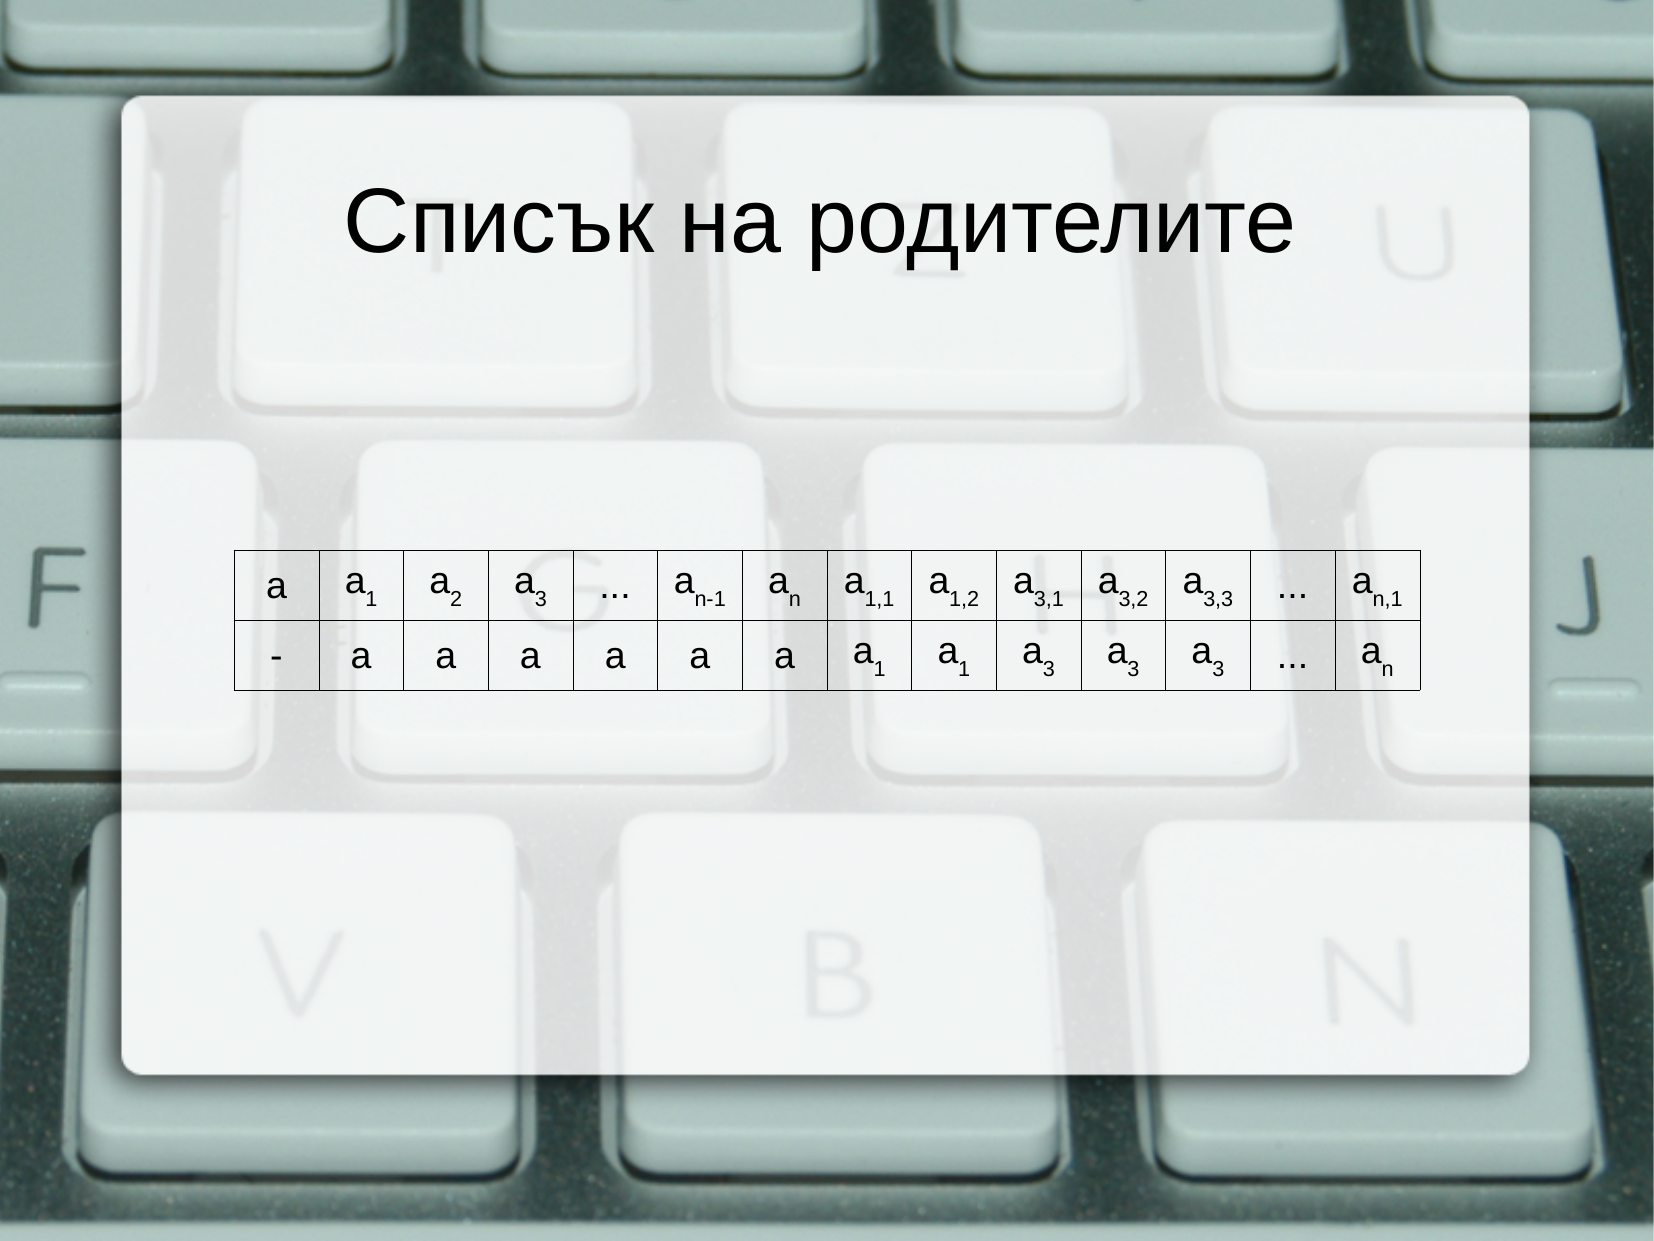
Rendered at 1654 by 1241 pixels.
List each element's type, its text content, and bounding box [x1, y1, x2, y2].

table_header a3,2 [1082, 551, 1165, 620]
table_cell a [489, 621, 573, 690]
table_header a3,1 [997, 551, 1081, 620]
table_header ... [1251, 551, 1335, 620]
table_header a3 [489, 551, 573, 620]
table_header an-1 [658, 551, 742, 620]
table_header a1 [320, 551, 403, 620]
table_header an [743, 551, 827, 620]
table_header a1,1 [828, 551, 911, 620]
table_header an,1 [1336, 551, 1420, 620]
table_cell a [658, 621, 742, 690]
table_cell ... [1251, 621, 1335, 690]
table_cell a3 [1166, 621, 1250, 690]
table_cell a3 [1082, 621, 1165, 690]
table_cell a1 [912, 621, 996, 690]
table_cell a [320, 621, 403, 690]
table_cell a [574, 621, 657, 690]
table_cell an [1336, 621, 1420, 690]
table_header ... [574, 551, 657, 620]
table_cell a1 [828, 621, 911, 690]
table_header a1,2 [912, 551, 996, 620]
table_cell - [235, 621, 319, 690]
table_header a [235, 551, 319, 620]
table_cell a [743, 621, 827, 690]
table_cell a [404, 621, 488, 690]
picture [0, 0, 1654, 1241]
table_header a3,3 [1166, 551, 1250, 620]
table_header a2 [404, 551, 488, 620]
title Списък на родителите [135, 117, 1506, 325]
table_cell a3 [997, 621, 1081, 690]
